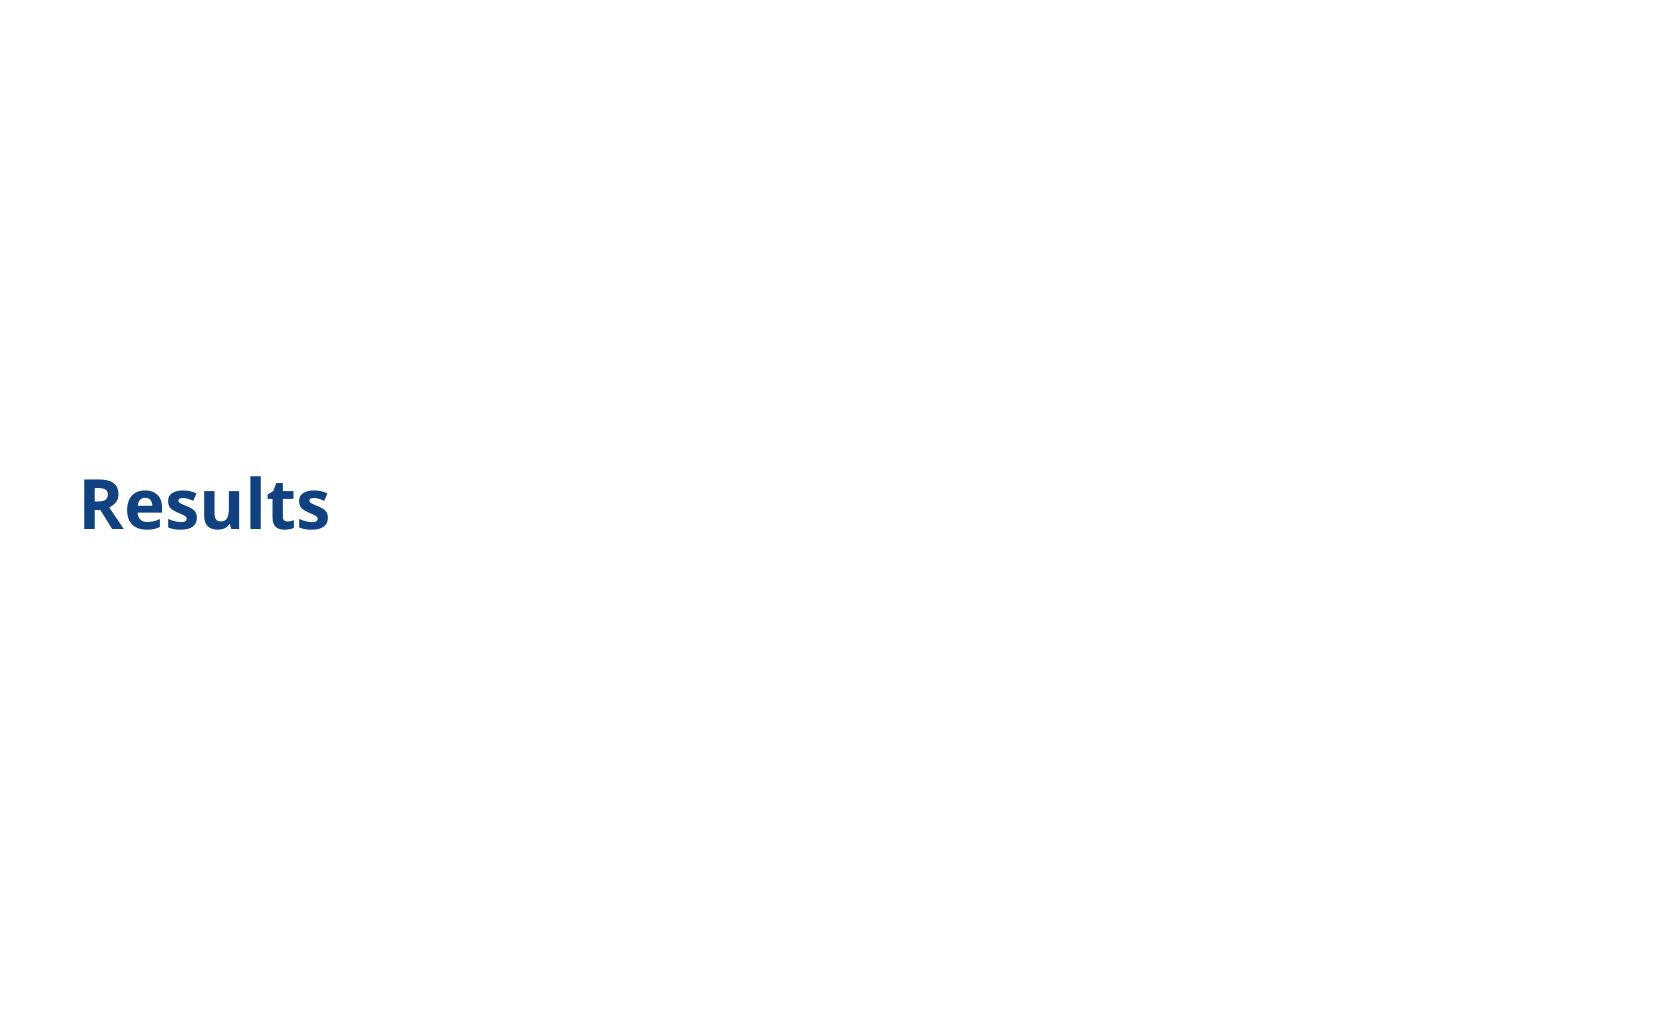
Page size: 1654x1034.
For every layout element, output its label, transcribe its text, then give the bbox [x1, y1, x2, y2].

title Results [78, 427, 1547, 578]
